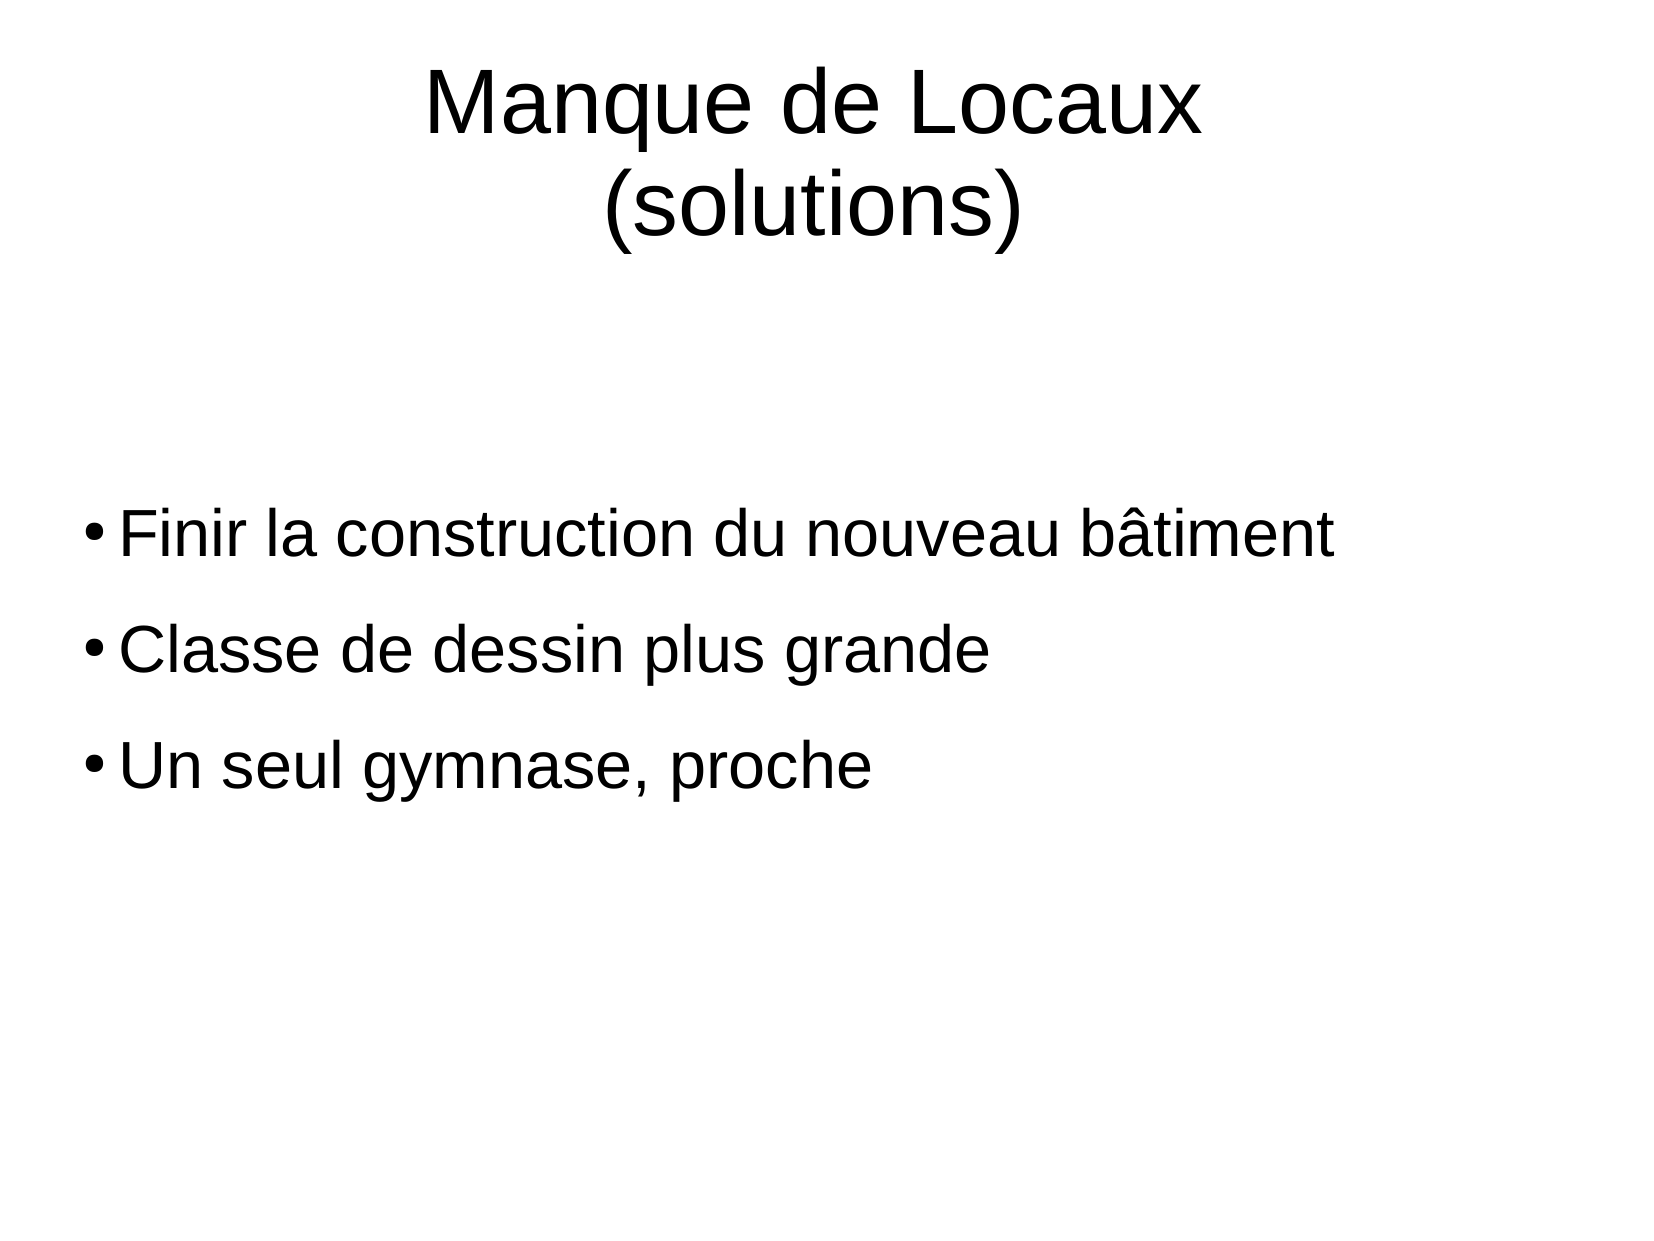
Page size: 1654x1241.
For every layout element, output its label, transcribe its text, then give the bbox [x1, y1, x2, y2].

title Manque de Locaux (solutions) [82, 49, 1571, 257]
subtitle Finir la construction du nouveau bâtiment Classe de dessin plus grande Un seul gymnase, proche [82, 290, 1571, 1010]
